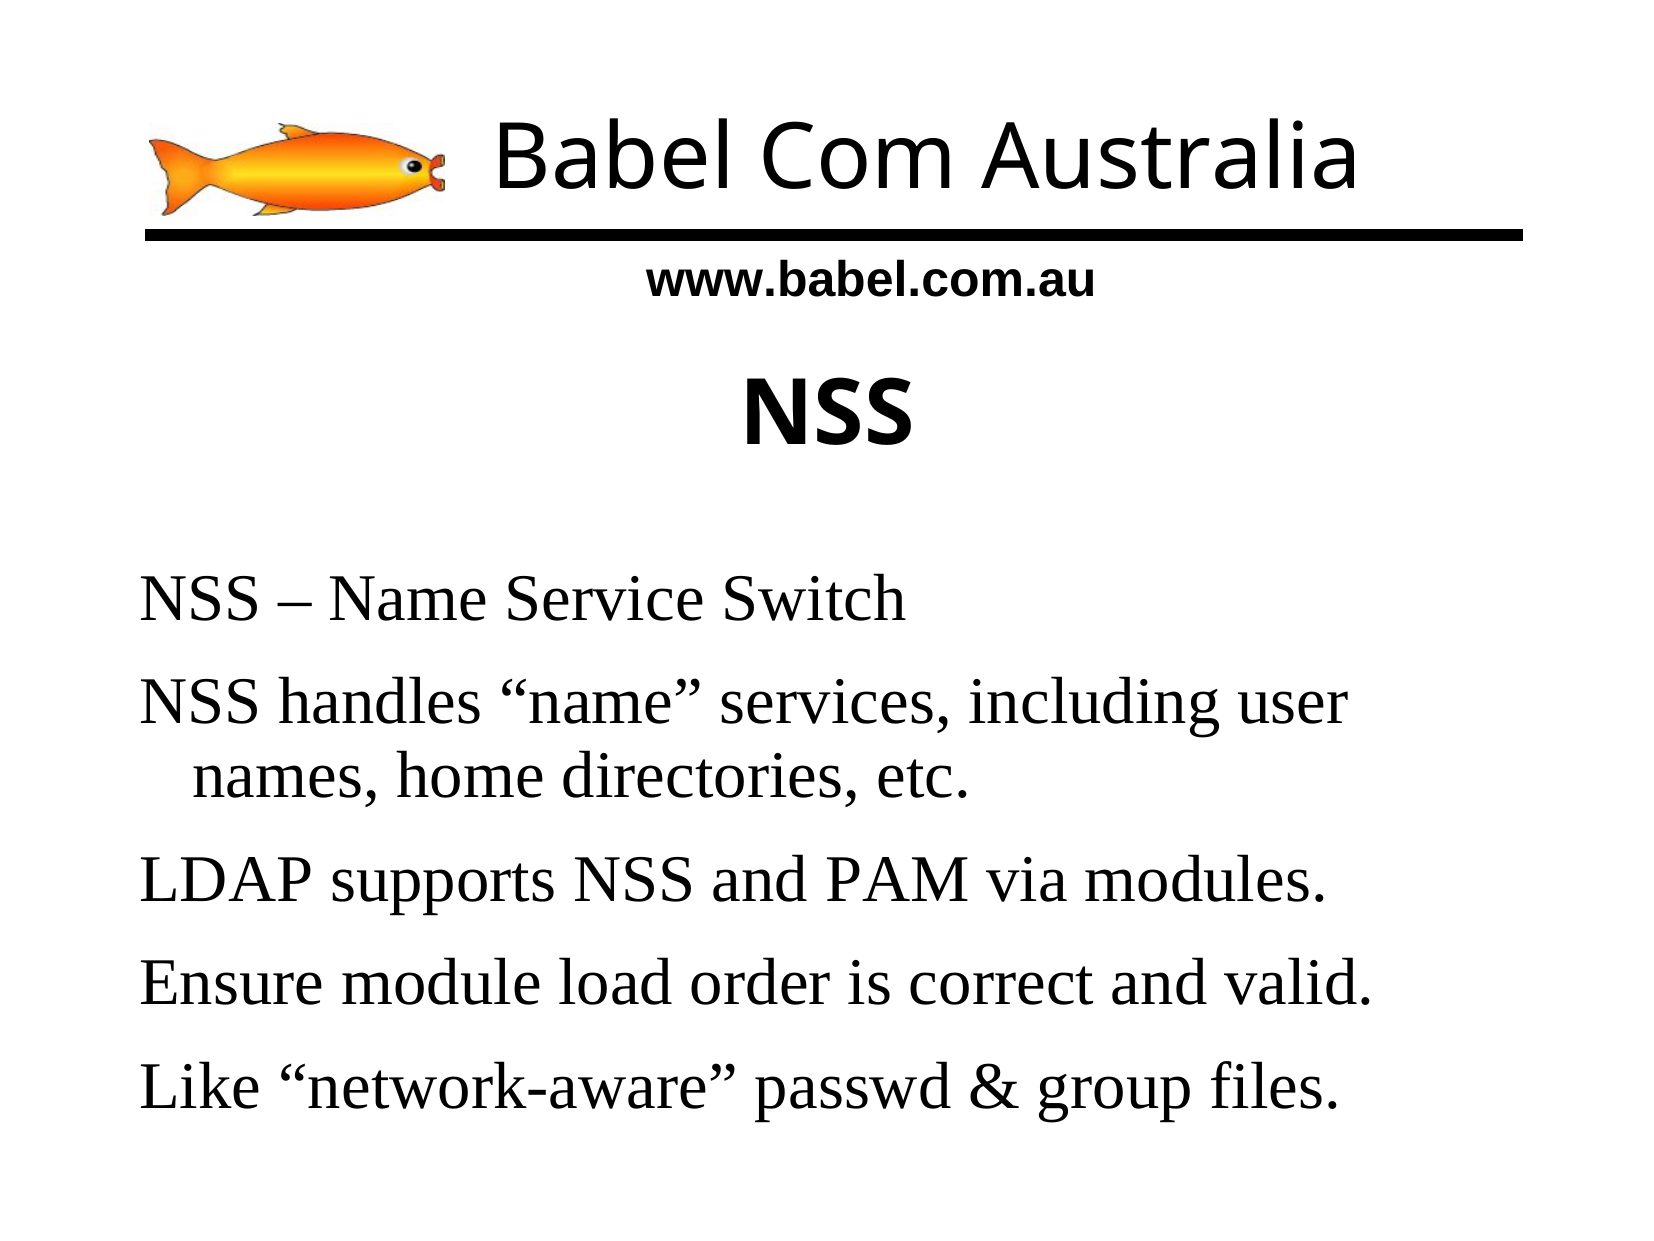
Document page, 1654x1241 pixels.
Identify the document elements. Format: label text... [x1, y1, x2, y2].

title NSS [126, 322, 1528, 497]
picture [149, 123, 445, 216]
list NSS – Name Service Switch NSS handles “name” services, including user names, home directories, etc. LDAP supports NSS and PAM via modules. Ensure module load order is correct and valid. Like “network-aware” passwd & group files. [121, 560, 1534, 1127]
